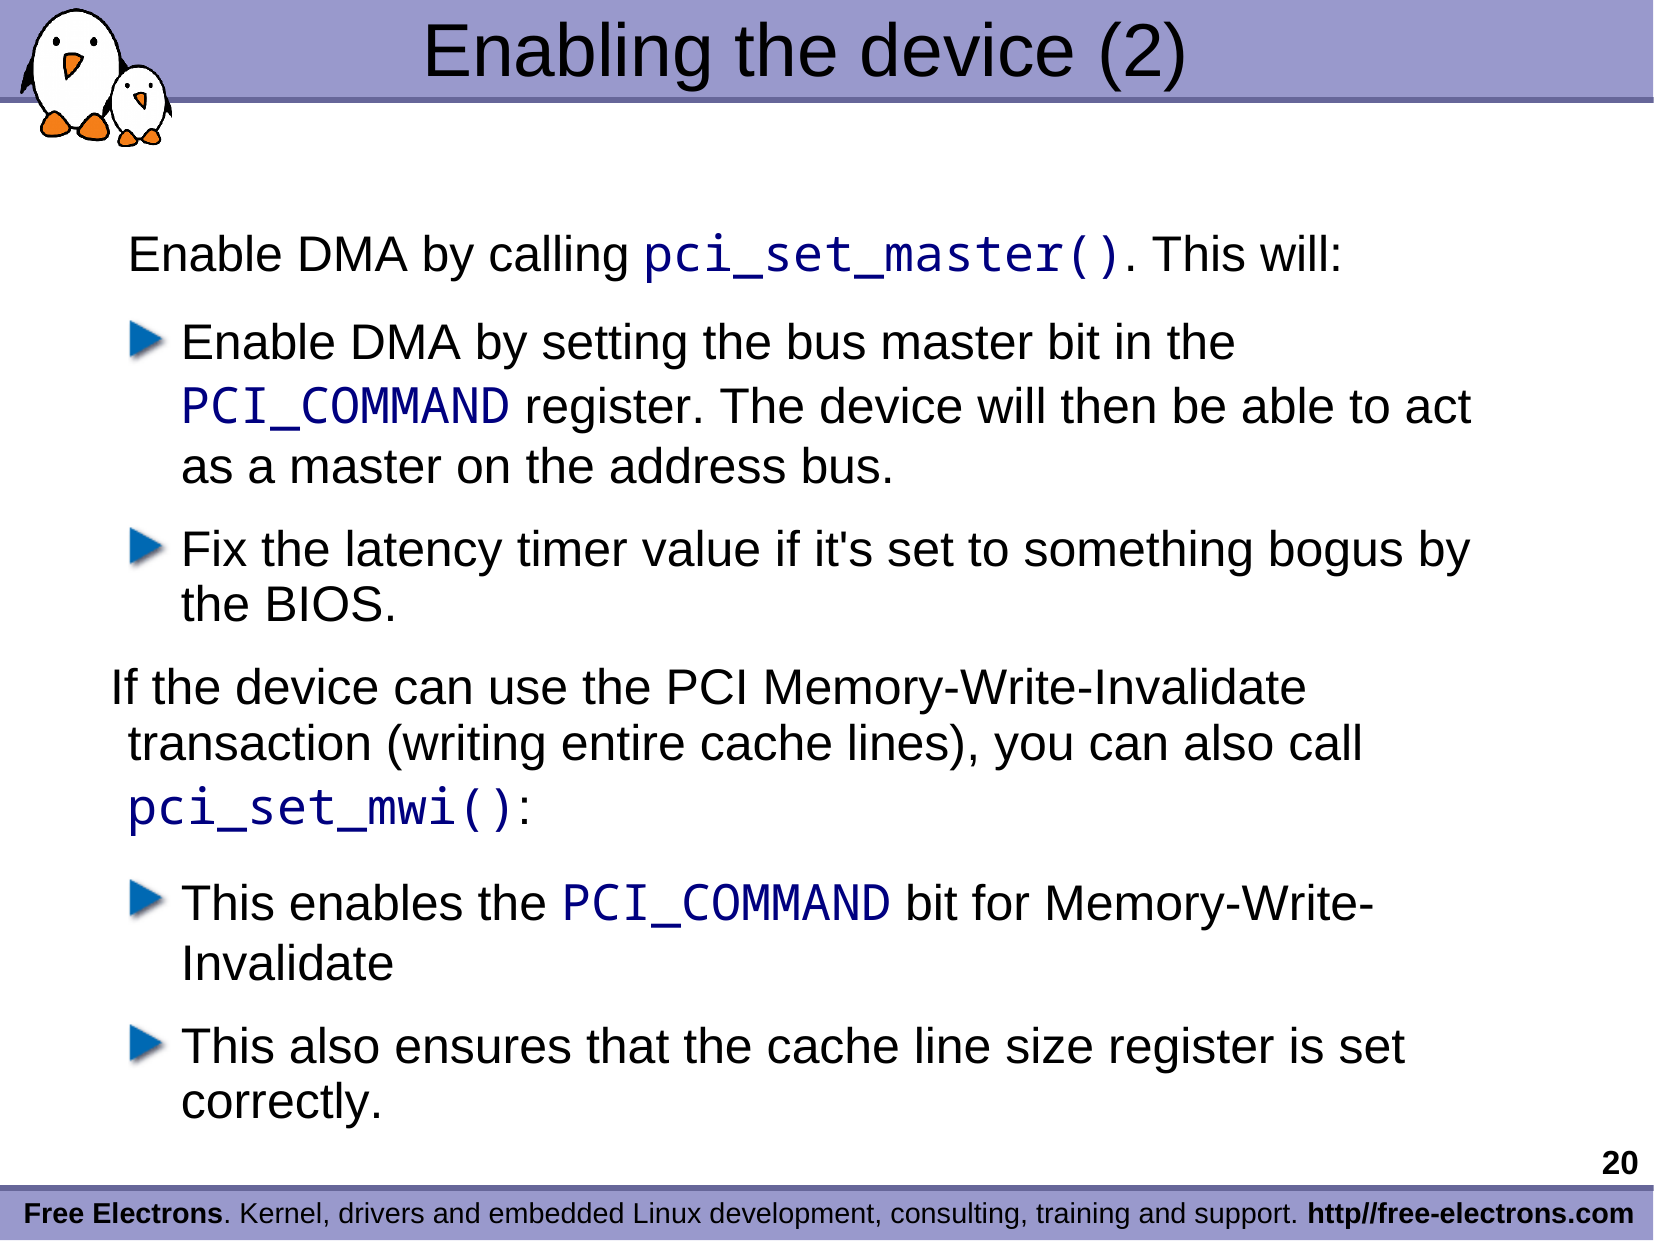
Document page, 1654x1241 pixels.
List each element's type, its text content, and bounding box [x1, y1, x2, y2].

list Enable DMA by calling pci_set_master(). This will: Enable DMA by setting the bus master bit in the PCI_COMMAND register. The device will then be able to act as a master on the address bus. Fix the latency timer value if it's set to something bogus by the BIOS. If the device can use the PCI Memory-Write-Invalidate transaction (writing entire cache lines), you can also call pci_set_mwi(): This enables the PCI_COMMAND bit for Memory-Write-Invalidate This also ensures that the cache line size register is set correctly. [109, 218, 1522, 1164]
title Enabling the device (2) [60, 0, 1551, 101]
picture [20, 8, 172, 147]
